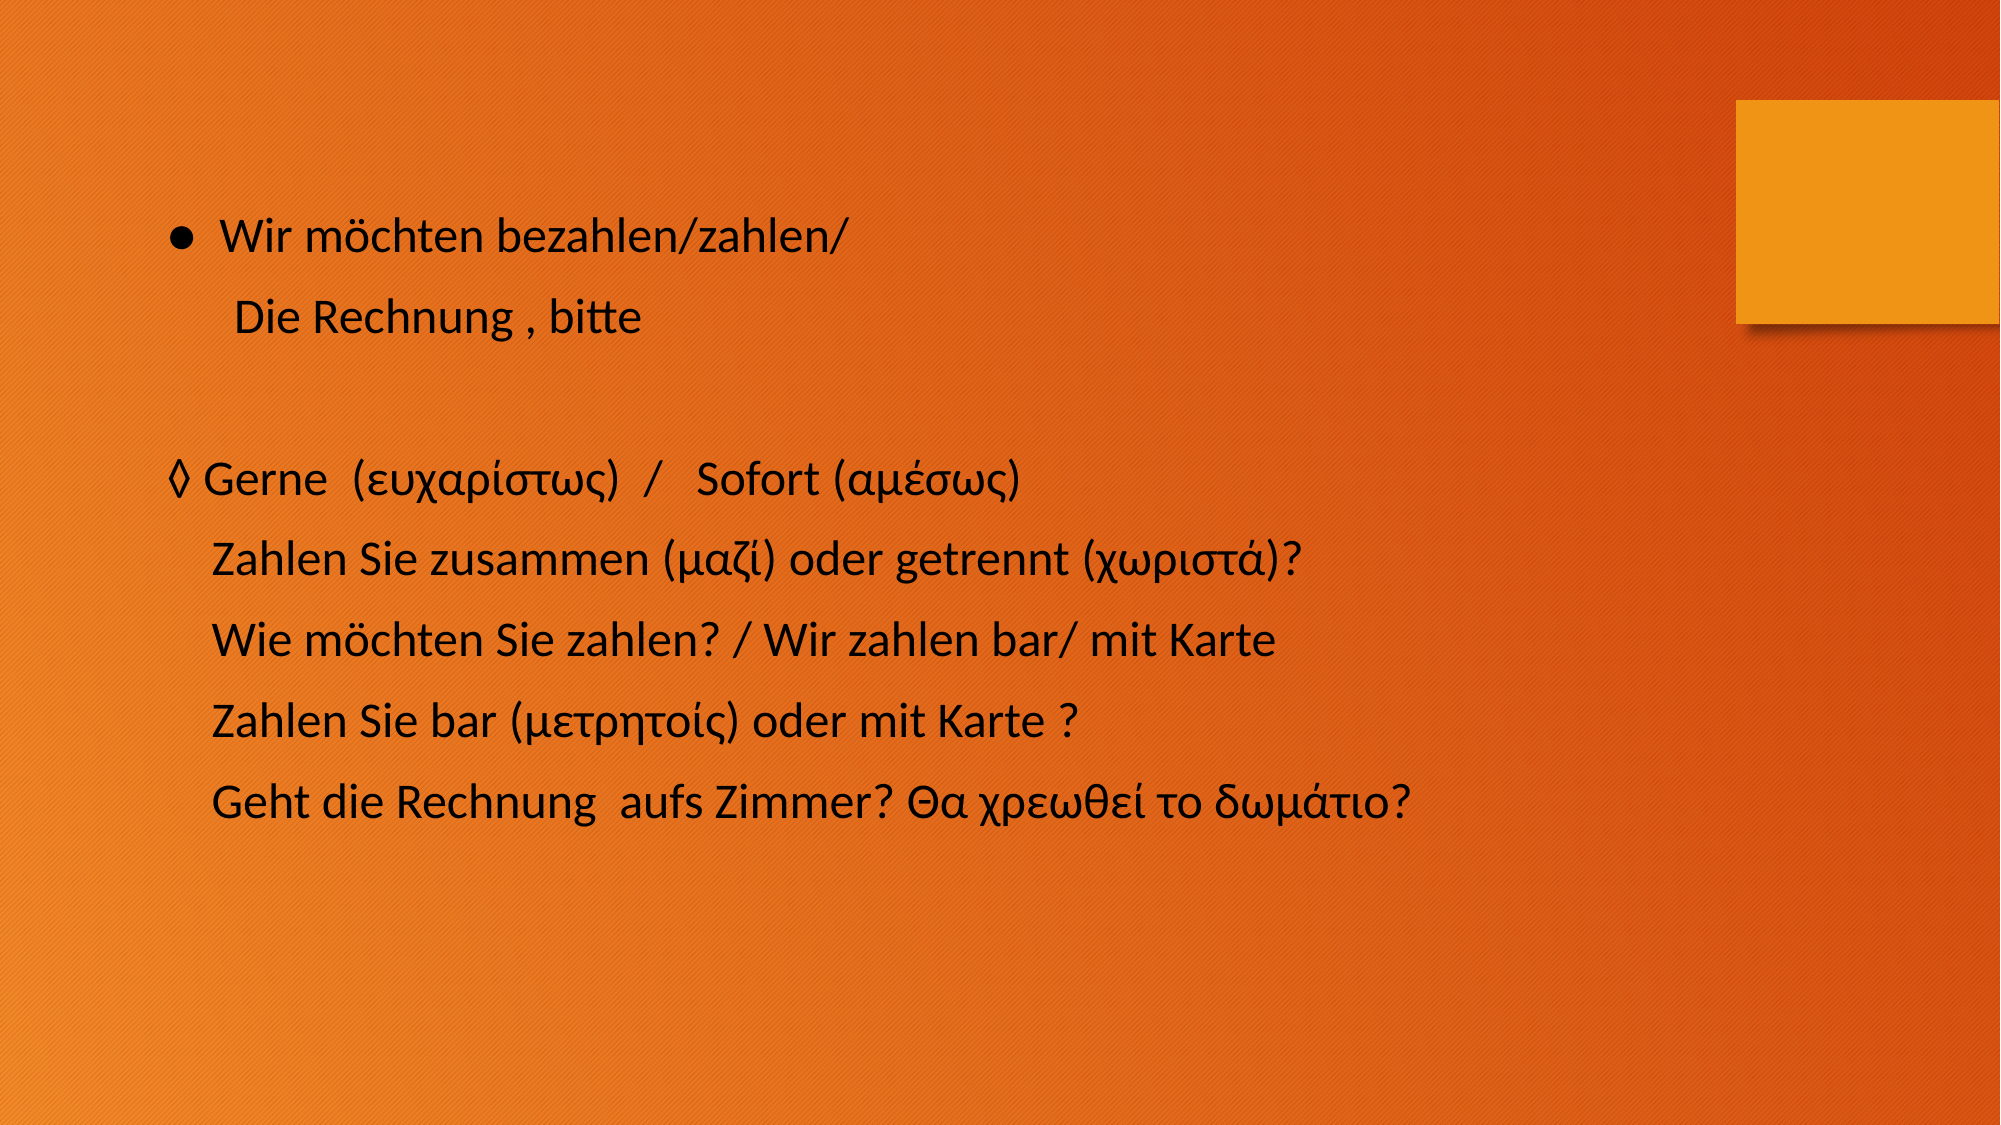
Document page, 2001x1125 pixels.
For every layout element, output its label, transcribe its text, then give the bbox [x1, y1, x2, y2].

text_box ● Wir möchten bezahlen/zahlen/ Die Rechnung , bitte ◊ Gerne (ευχαρίστως) / Sofort (αμέσως) Zahlen Sie zusammen (μαζί) oder getrennt (χωριστά)? Wie möchten Sie zahlen? / Wir zahlen bar/ mit Karte Zahlen Sie bar (μετρητοίς) oder mit Karte ? Geht die Rechnung aufs Zimmer? Θα χρεωθεί το δωμάτιο? [151, 190, 1501, 840]
